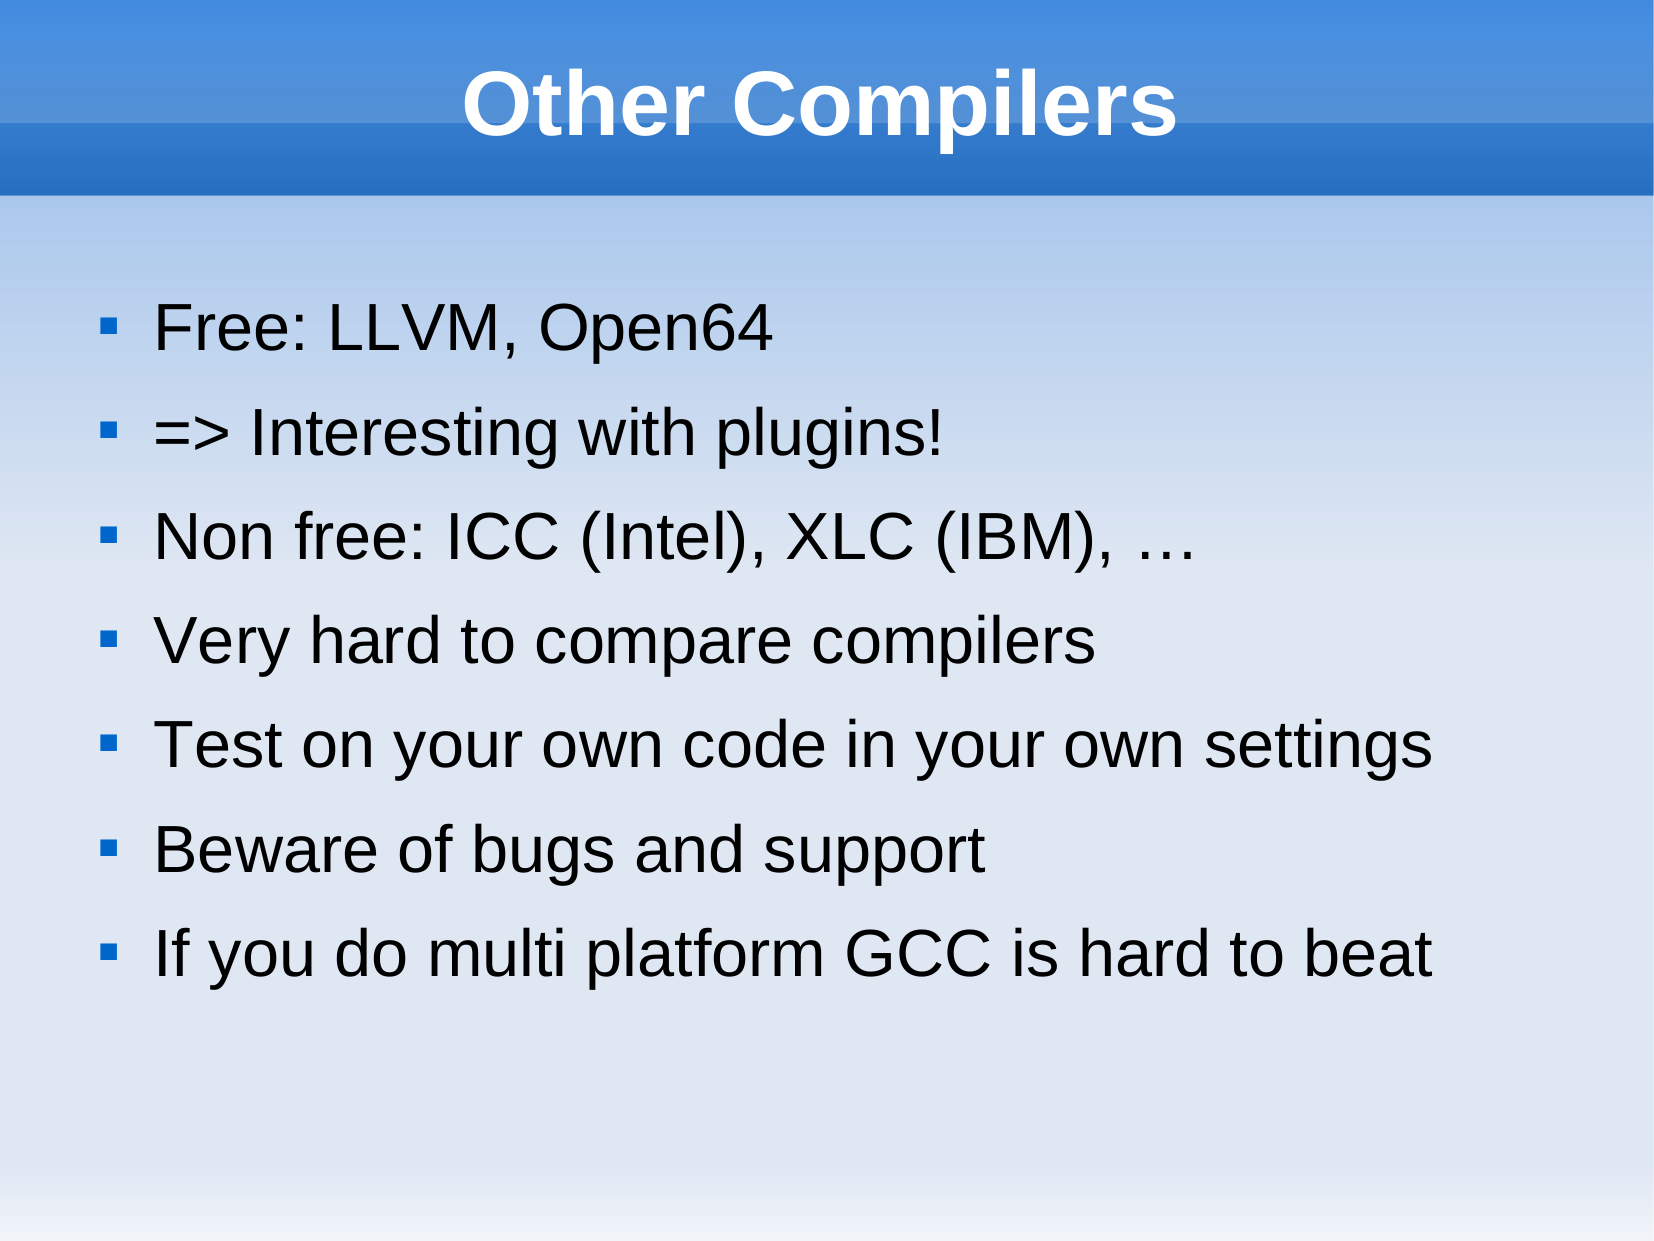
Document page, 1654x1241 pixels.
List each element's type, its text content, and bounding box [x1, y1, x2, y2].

list Free: LLVM, Open64 => Interesting with plugins! Non free: ICC (Intel), XLC (IBM), … Very hard to compare compilers Test on your own code in your own settings Beware of bugs and support If you do multi platform GCC is hard to beat [82, 290, 1571, 1094]
title Other Compilers [76, 7, 1565, 200]
picture [0, 0, 1654, 1241]
